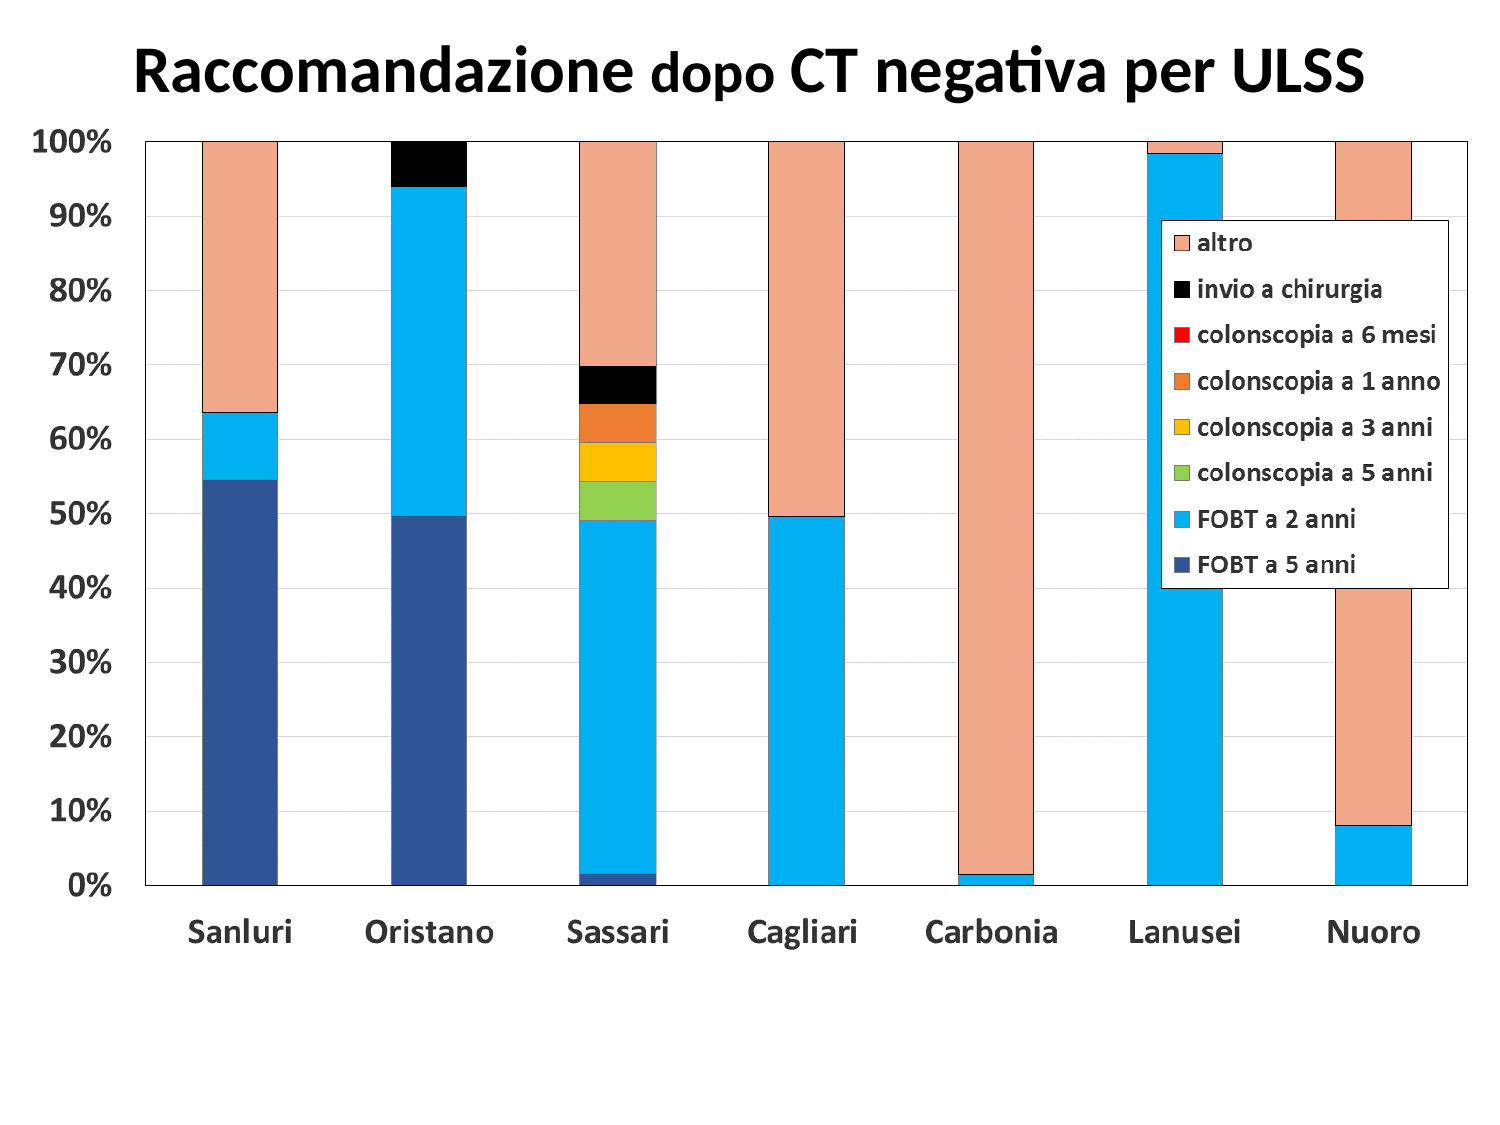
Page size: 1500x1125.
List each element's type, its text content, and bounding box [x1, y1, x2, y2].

text_box Raccomandazione dopo CT negativa per ULSS [0, 18, 1500, 114]
picture [17, 109, 1490, 1071]
